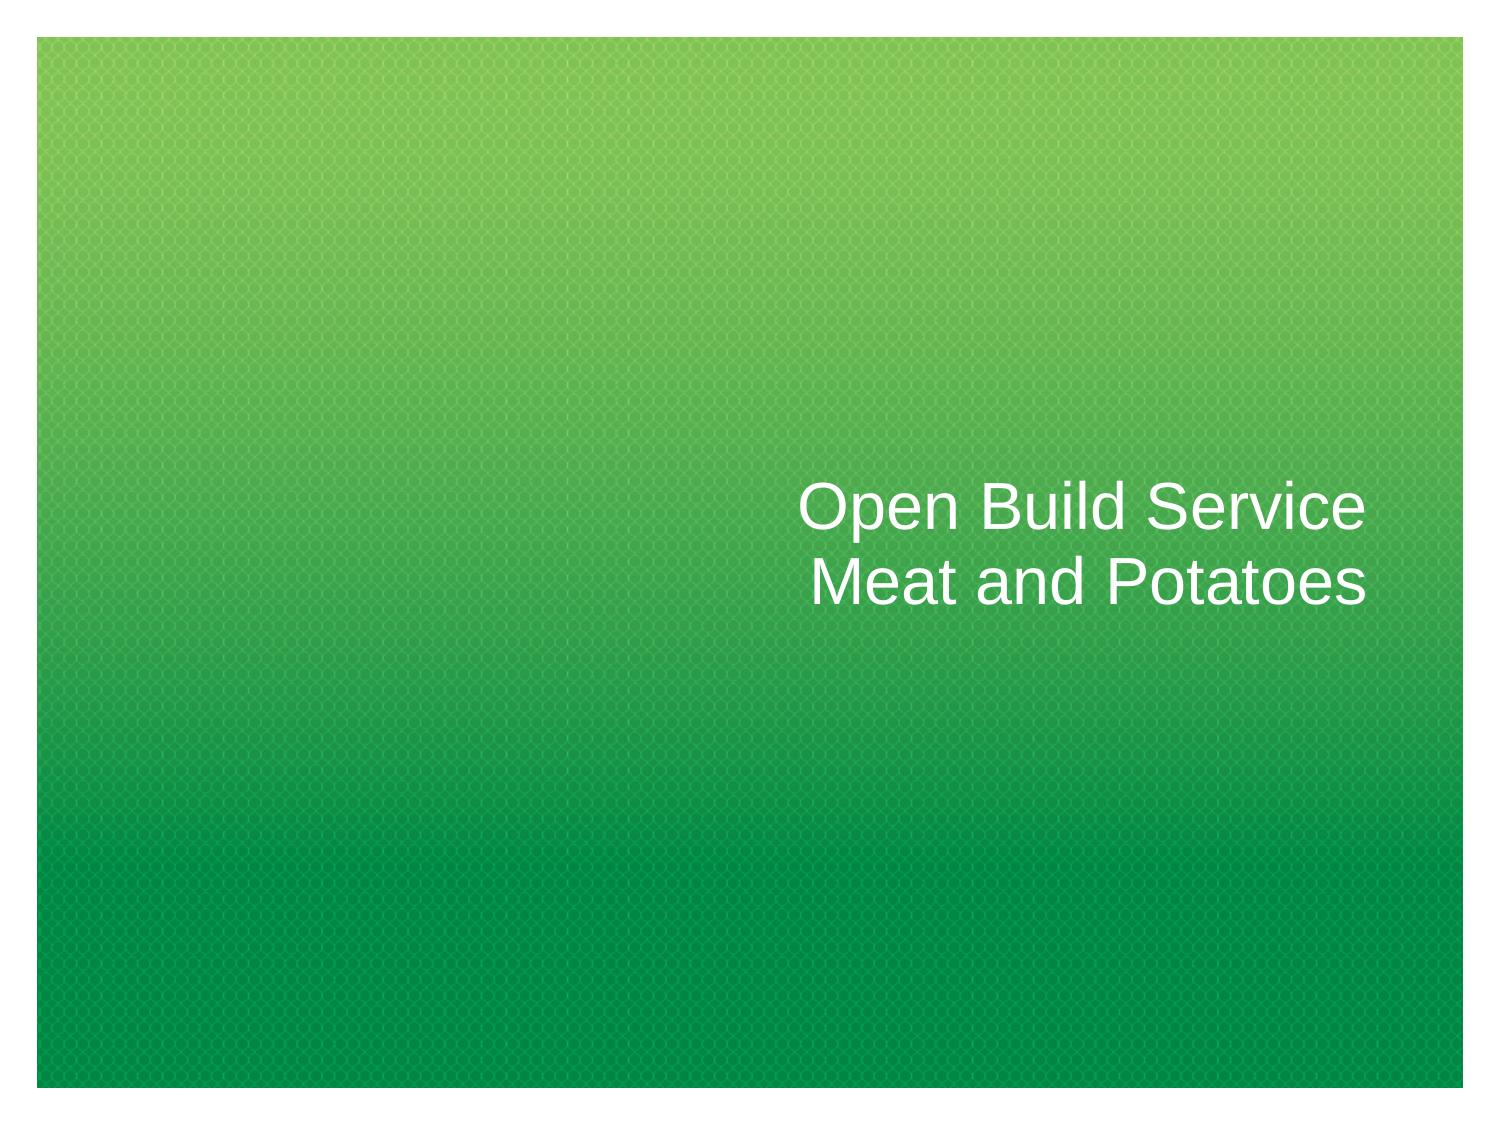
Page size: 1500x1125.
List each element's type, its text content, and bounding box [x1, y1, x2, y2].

picture [37, 37, 1463, 1088]
title Open Build Service Meat and Potatoes [135, 450, 1369, 638]
